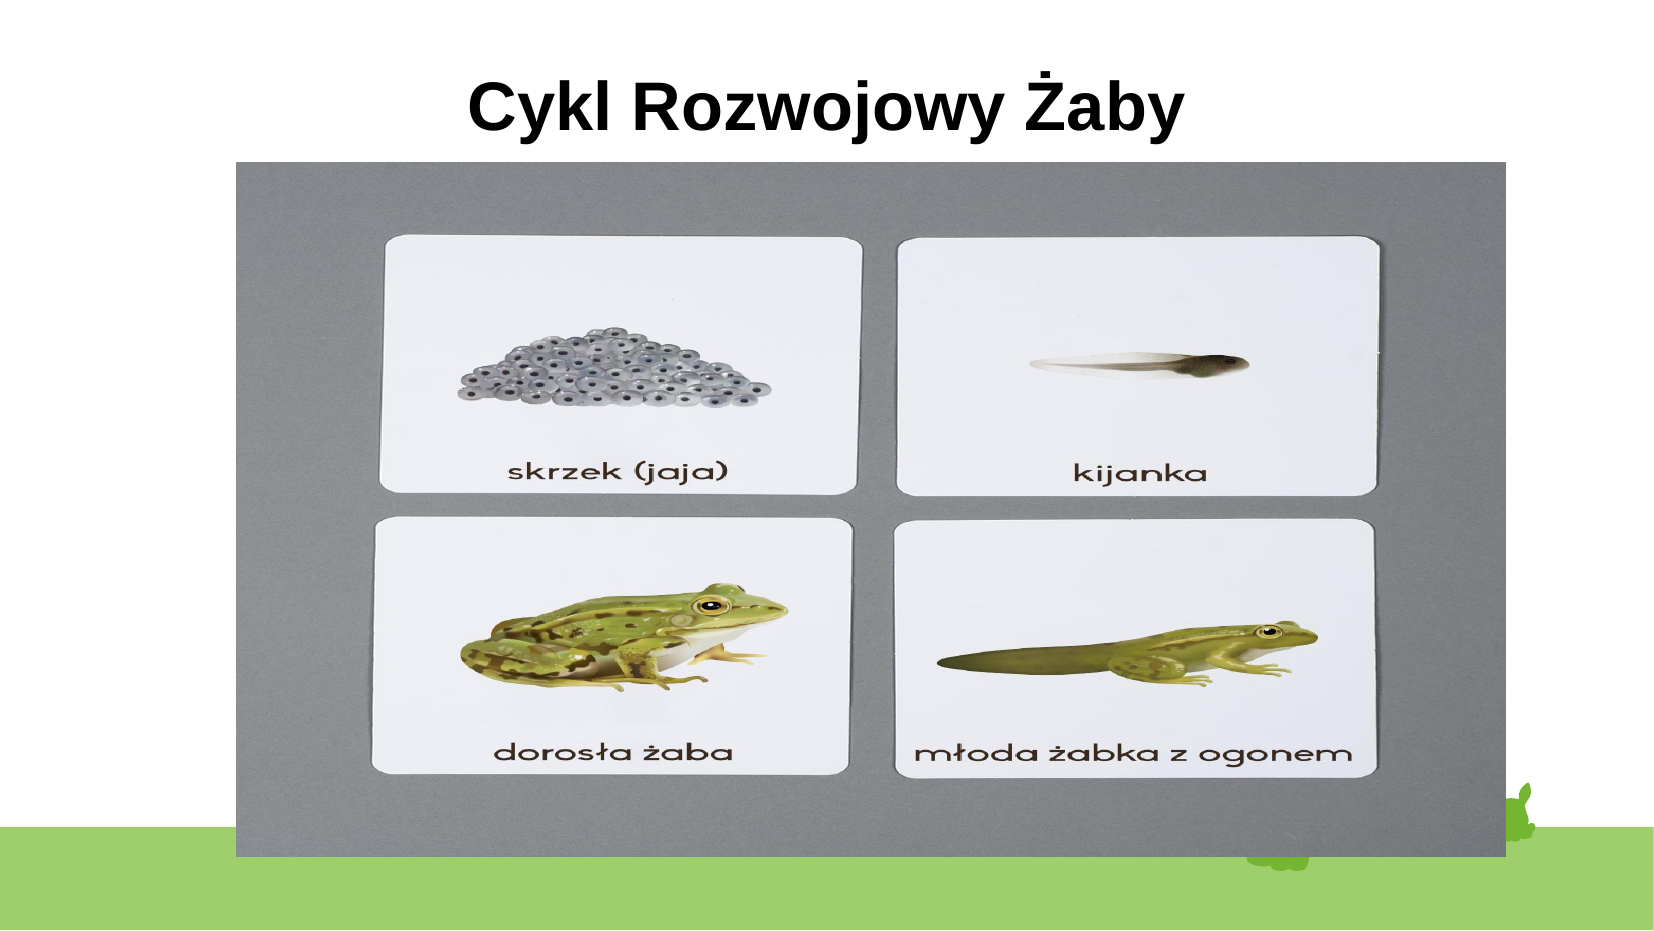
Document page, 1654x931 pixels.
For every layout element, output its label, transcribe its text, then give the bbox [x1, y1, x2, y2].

picture [236, 162, 1506, 857]
title Cykl Rozwojowy Żaby [88, 29, 1565, 178]
